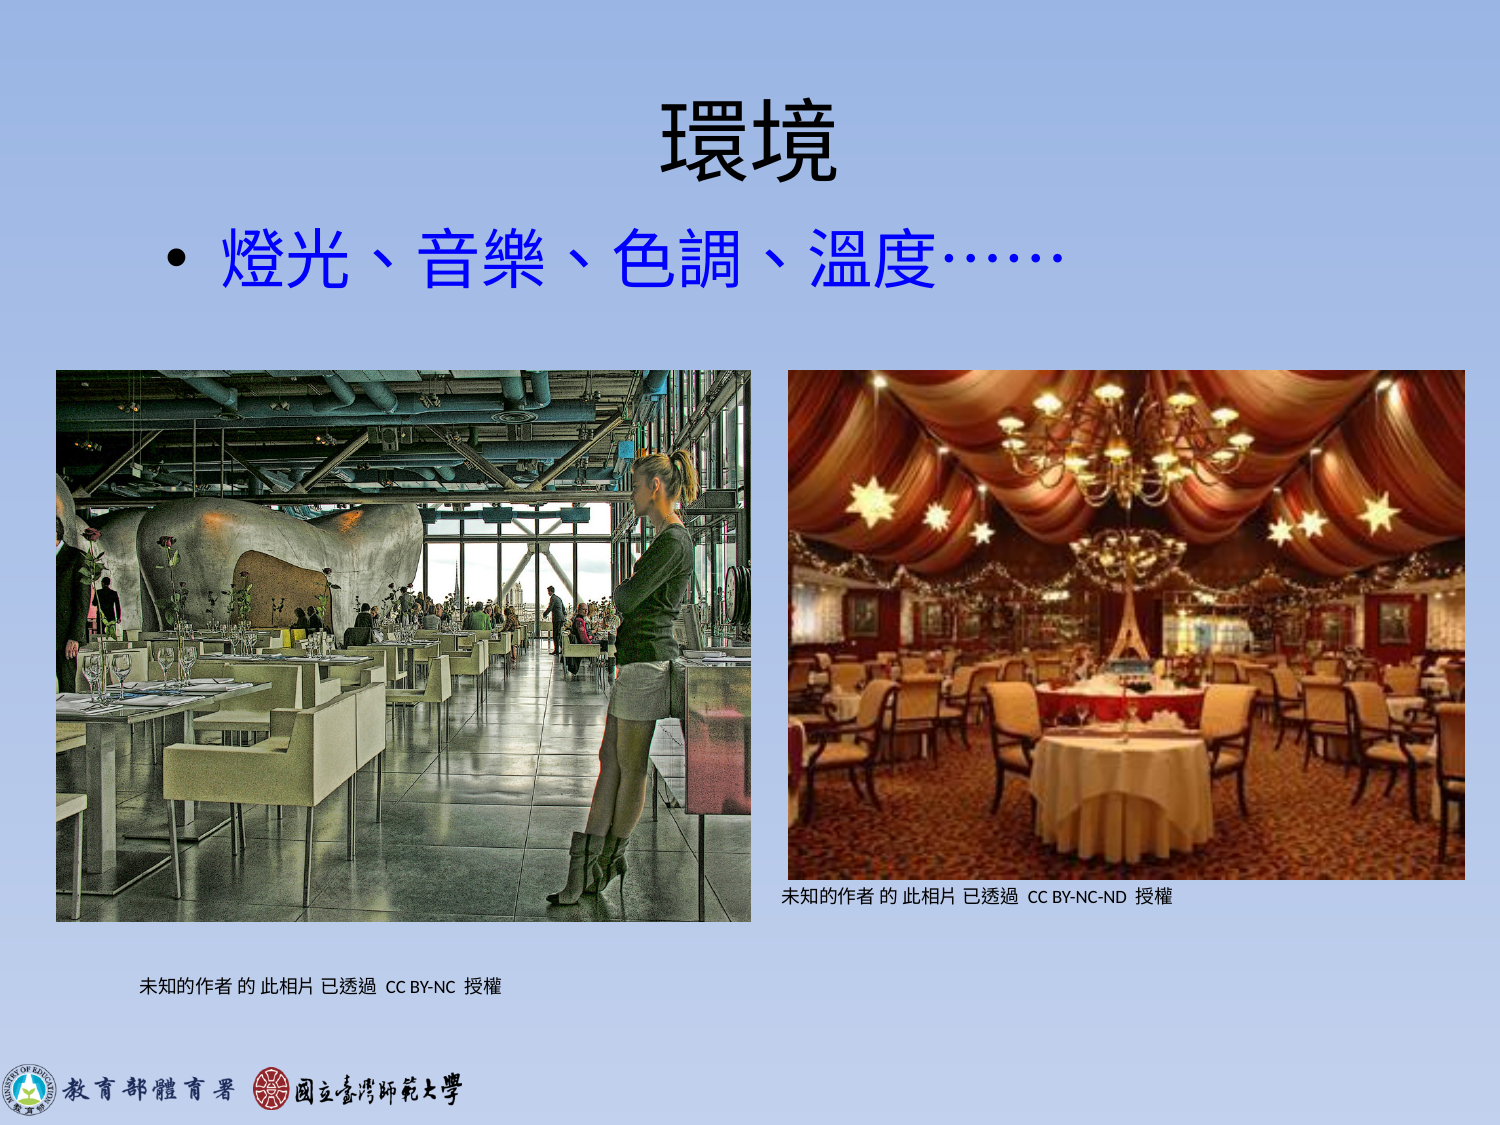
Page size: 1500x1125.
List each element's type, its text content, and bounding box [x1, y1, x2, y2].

text_box 未知的作者 的 此相片 已透過 CC BY-NC 授權 [124, 967, 637, 1005]
text_box 未知的作者 的 此相片 已透過 CC BY-NC-ND 授權 [766, 876, 1254, 915]
picture [788, 370, 1465, 880]
list 燈光、音樂、色調、溫度…… [150, 210, 1500, 304]
picture [56, 370, 751, 922]
title 環境 [75, 45, 1426, 233]
